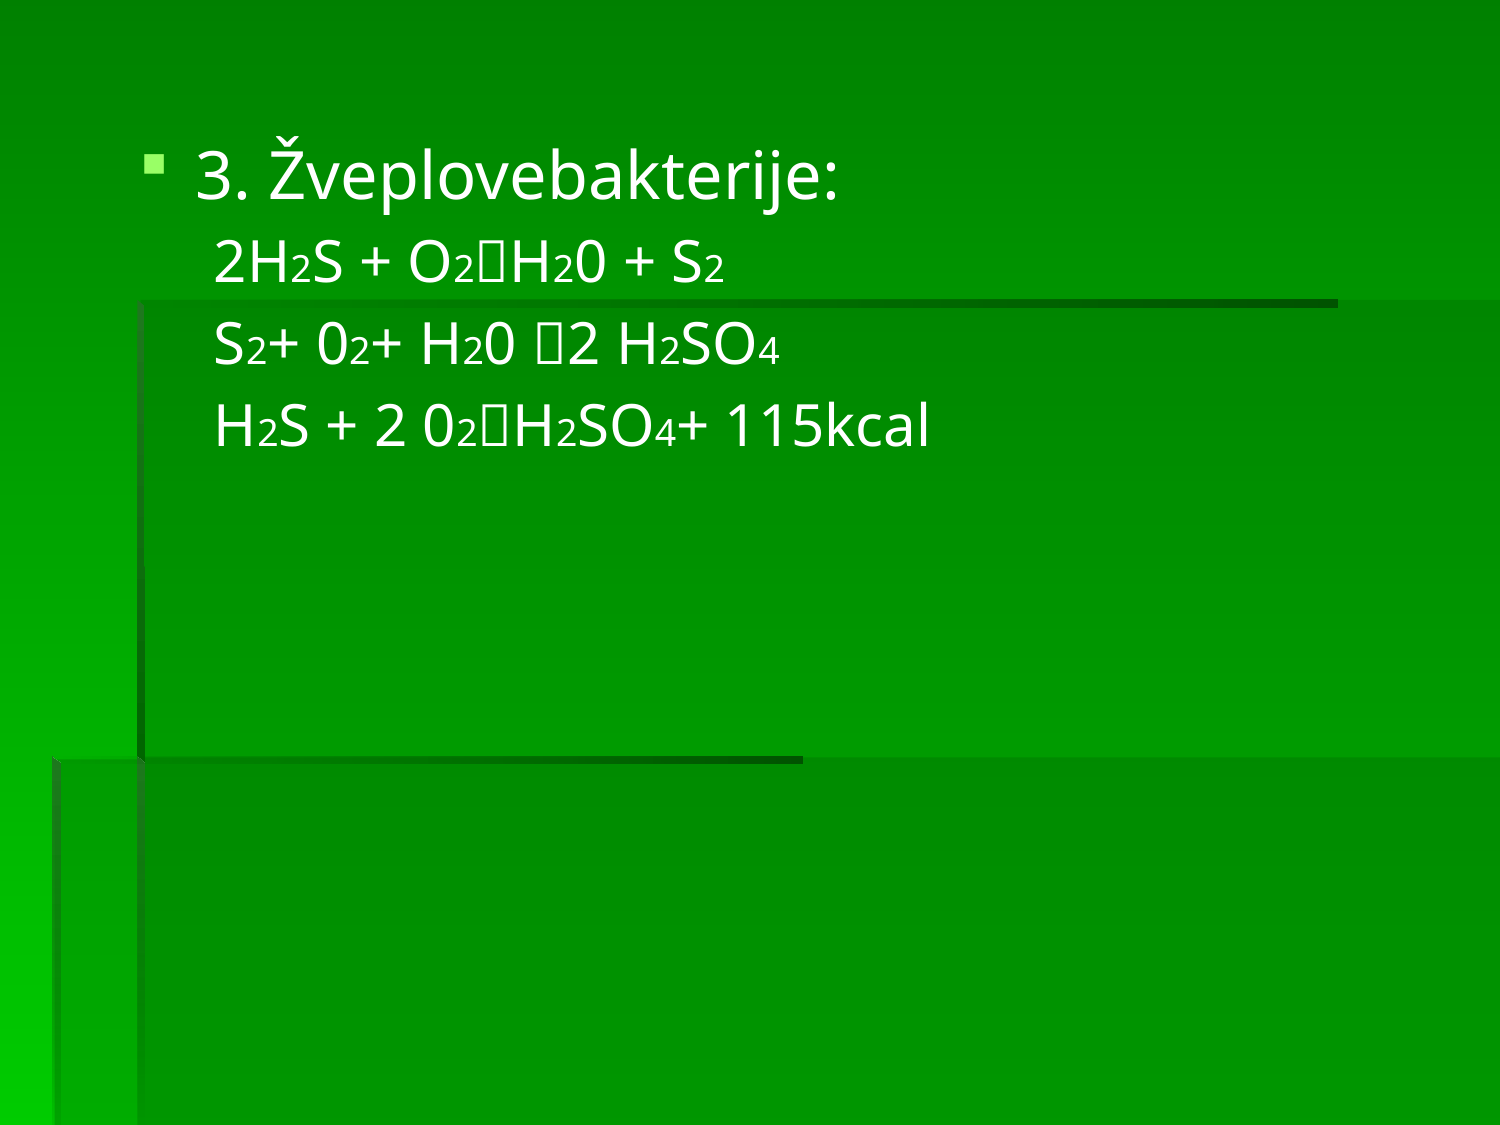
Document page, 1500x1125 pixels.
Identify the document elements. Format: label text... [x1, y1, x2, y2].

list 3. Žveplovebakterije: 2H2S + O2H20 + S2 S2+ 02+ H20 2 H2SO4 H2S + 2 02H2SO4+ 115kcal [123, 125, 1438, 813]
